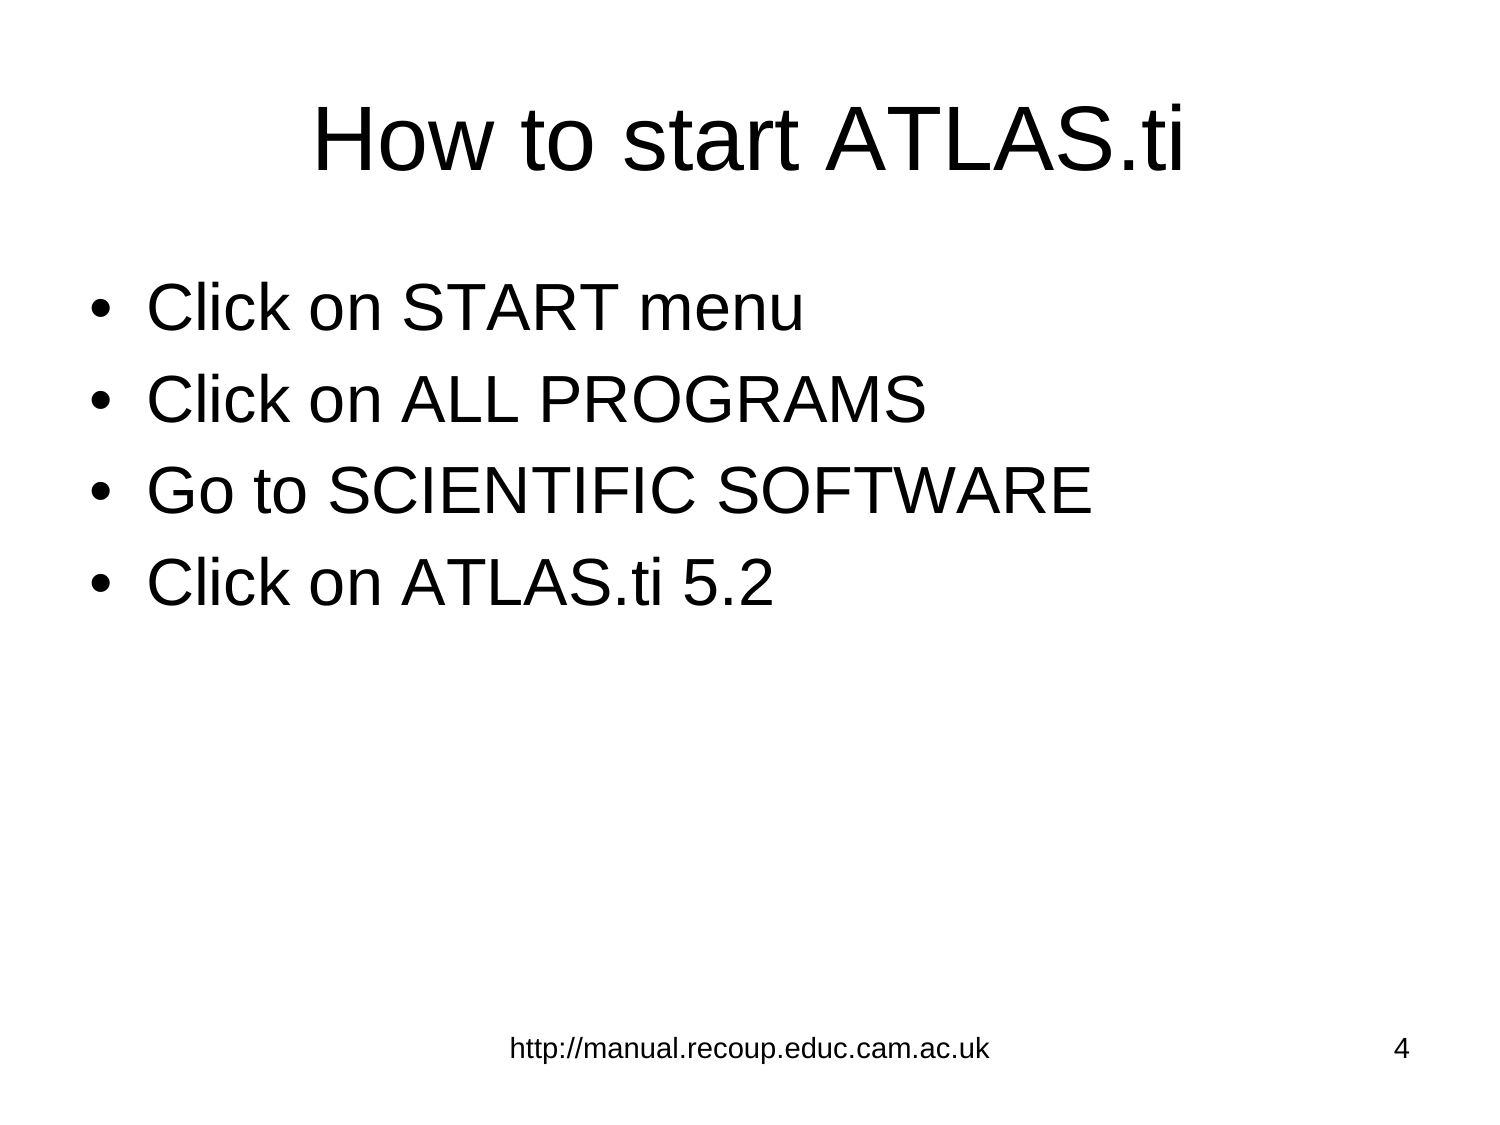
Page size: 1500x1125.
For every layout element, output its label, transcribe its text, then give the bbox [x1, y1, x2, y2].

list Click on START menu Click on ALL PROGRAMS Go to SCIENTIFIC SOFTWARE Click on ATLAS.ti 5.2 [75, 262, 1426, 1006]
title How to start ATLAS.ti [75, 45, 1426, 233]
